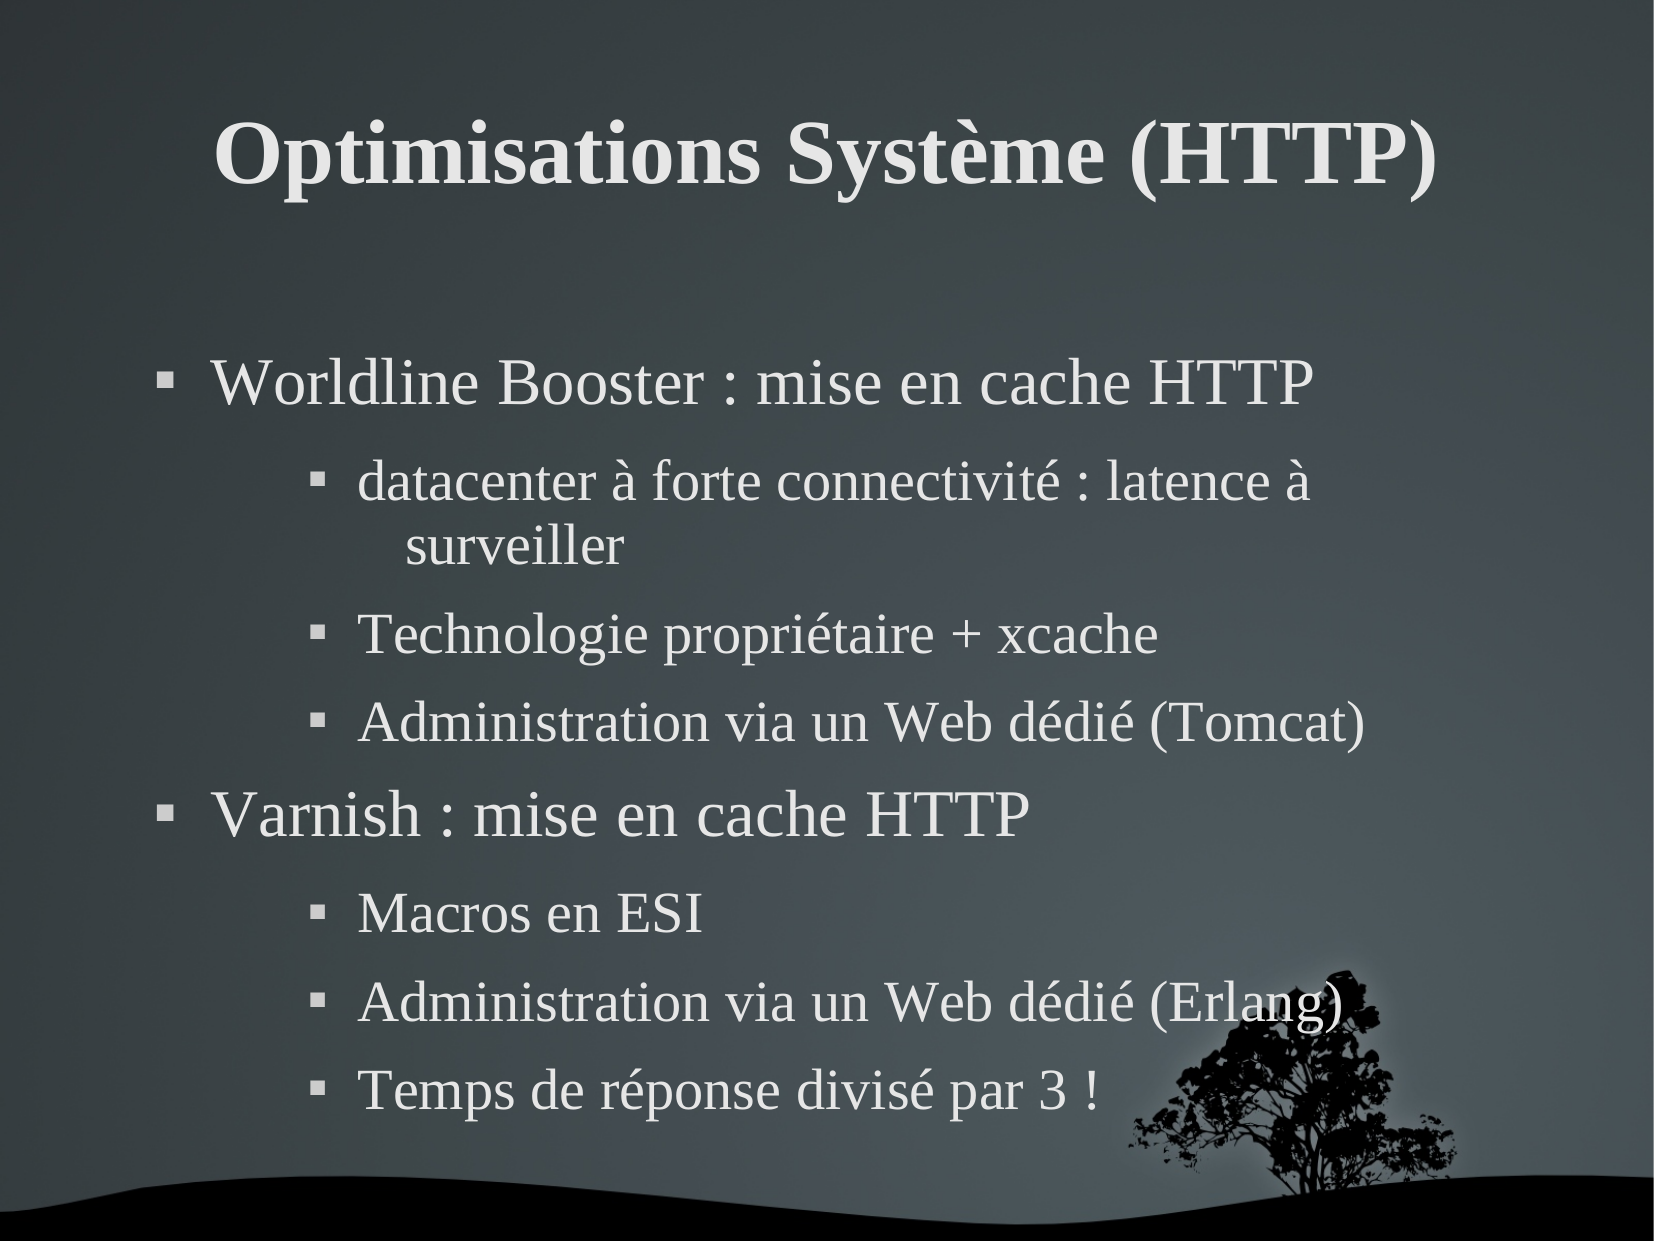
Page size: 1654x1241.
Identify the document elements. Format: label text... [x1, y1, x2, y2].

list Worldline Booster : mise en cache HTTP datacenter à forte connectivité : latence à surveiller Technologie propriétaire + xcache Administration via un Web dédié (Tomcat) Varnish : mise en cache HTTP Macros en ESI Administration via un Web dédié (Erlang) Temps de réponse divisé par 3 ! [121, 344, 1534, 1178]
title Optimisations Système (HTTP) [82, 49, 1571, 257]
picture [0, 0, 1654, 1241]
